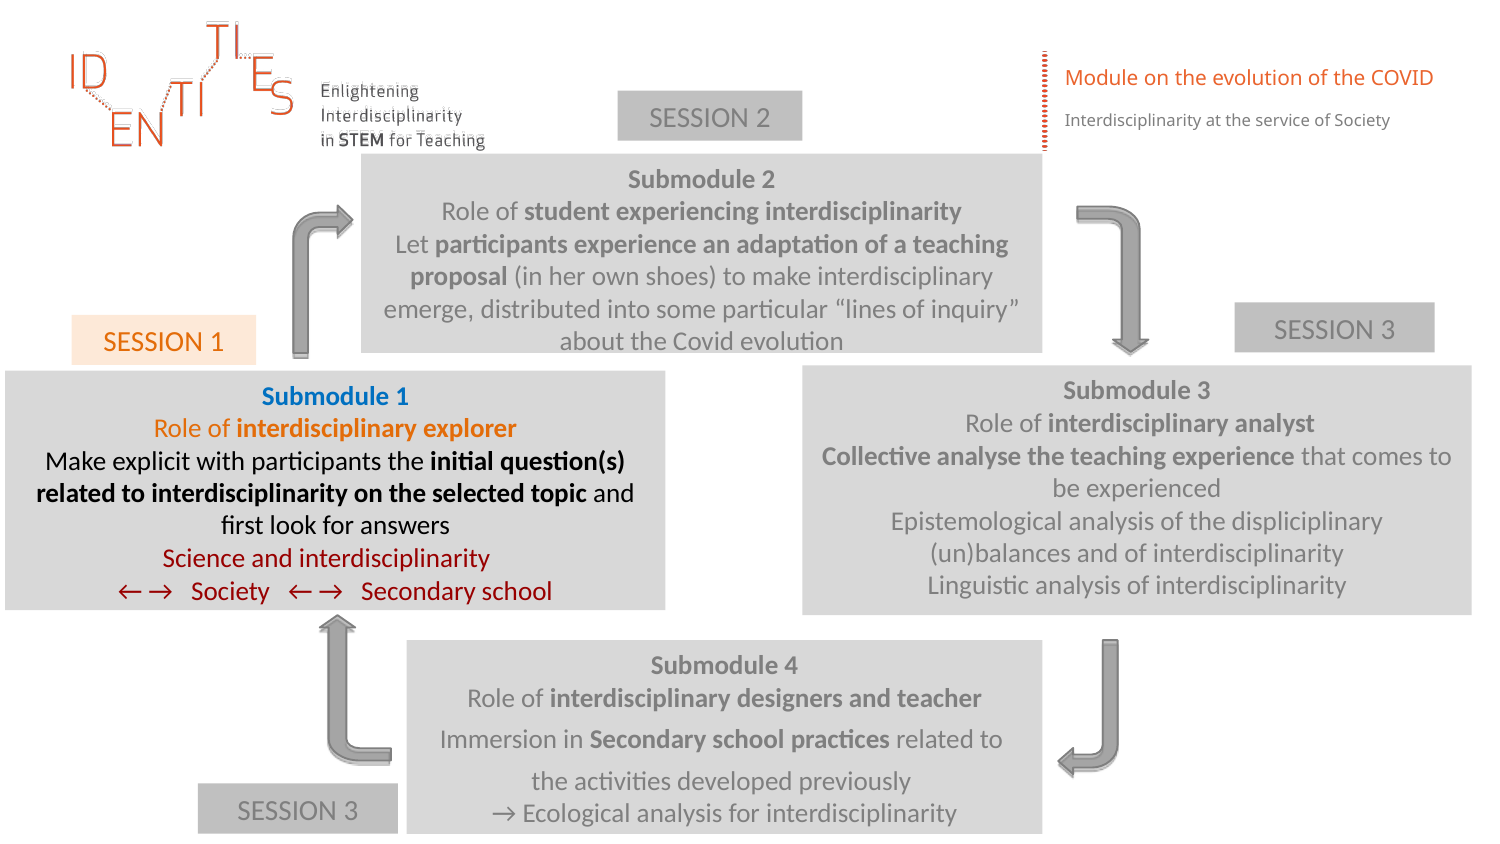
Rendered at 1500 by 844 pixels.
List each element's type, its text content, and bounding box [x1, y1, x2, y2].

text_box [1077, 206, 1149, 352]
text_box SESSION 3 [197, 783, 398, 834]
text_box Module on the evolution of the COVID Interdisciplinarity at the service of Society [1049, 57, 1472, 150]
text_box Submodule 2 Role of student experiencing interdisciplinarity Let participants experience an adaptation of a teaching proposal (in her own shoes) to make interdisciplinary emerge, distributed into some particular “lines of inquiry” about the Covid evolution [361, 153, 1043, 353]
text_box [293, 205, 353, 353]
text_box SESSION 2 [617, 90, 803, 141]
text_box [319, 615, 391, 761]
text_box SESSION 3 [1234, 302, 1435, 353]
text_box SESSION 1 [71, 314, 257, 365]
picture [1042, 51, 1050, 151]
text_box [1058, 640, 1118, 775]
text_box Submodule 1 Role of interdisciplinary explorer Make explicit with participants the initial question(s) related to interdisciplinarity on the selected topic and first look for answers Science and interdisciplinarity ← → Society ← → Secondary school [5, 370, 666, 611]
picture [71, 18, 485, 154]
text_box Submodule 3 Role of interdisciplinary analyst Collective analyse the teaching experience that comes to be experienced Epistemological analysis of the displiciplinary (un)balances and of interdisciplinarity Linguistic analysis of interdisciplinarity [802, 365, 1472, 616]
text_box Submodule 4 Role of interdisciplinary designers and teacher Immersion in Secondary school practices related to the activities developed previously → Ecological analysis for interdisciplinarity [406, 640, 1043, 834]
